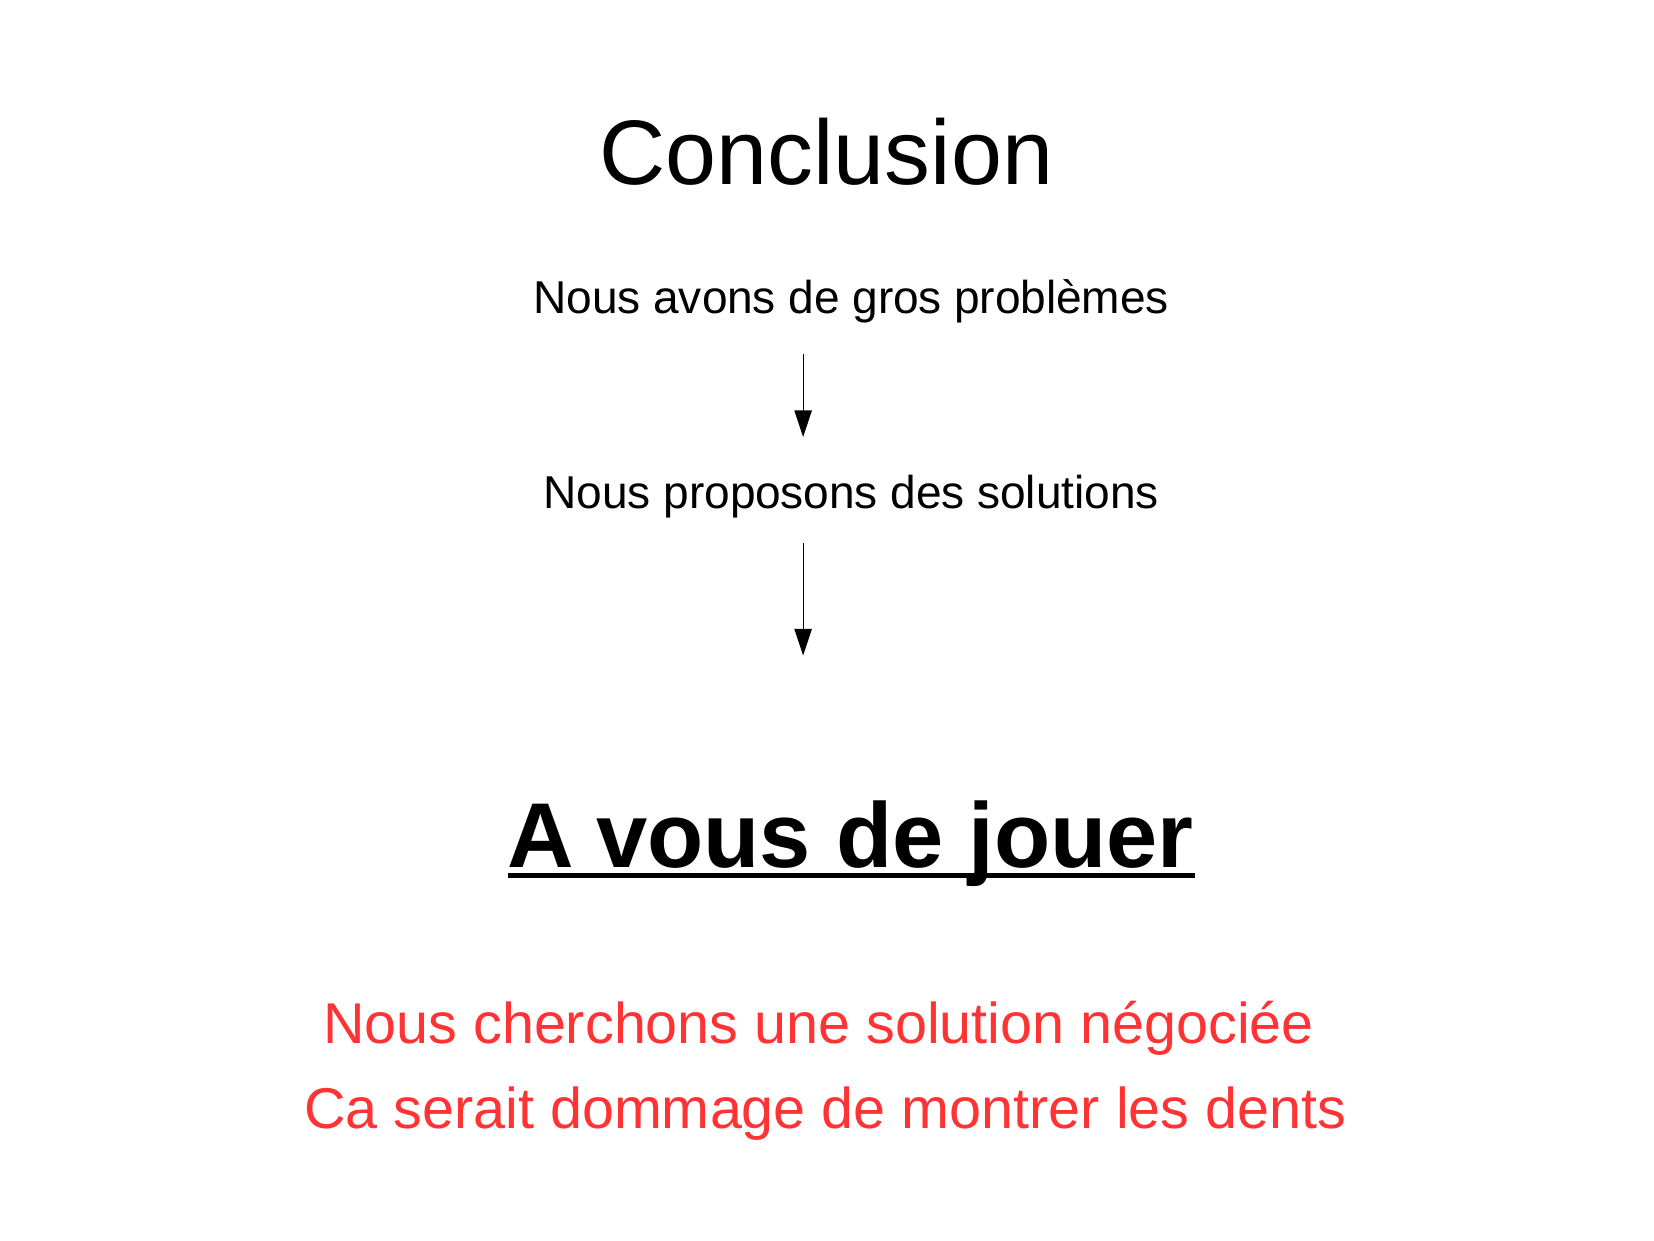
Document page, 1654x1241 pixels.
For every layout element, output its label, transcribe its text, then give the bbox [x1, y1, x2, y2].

title Conclusion [82, 49, 1571, 257]
list Nous avons de gros problèmes Nous proposons des solutions A vous de jouer Nous cherchons une solution négociée Ca serait dommage de montrer les dents [82, 271, 1571, 1146]
